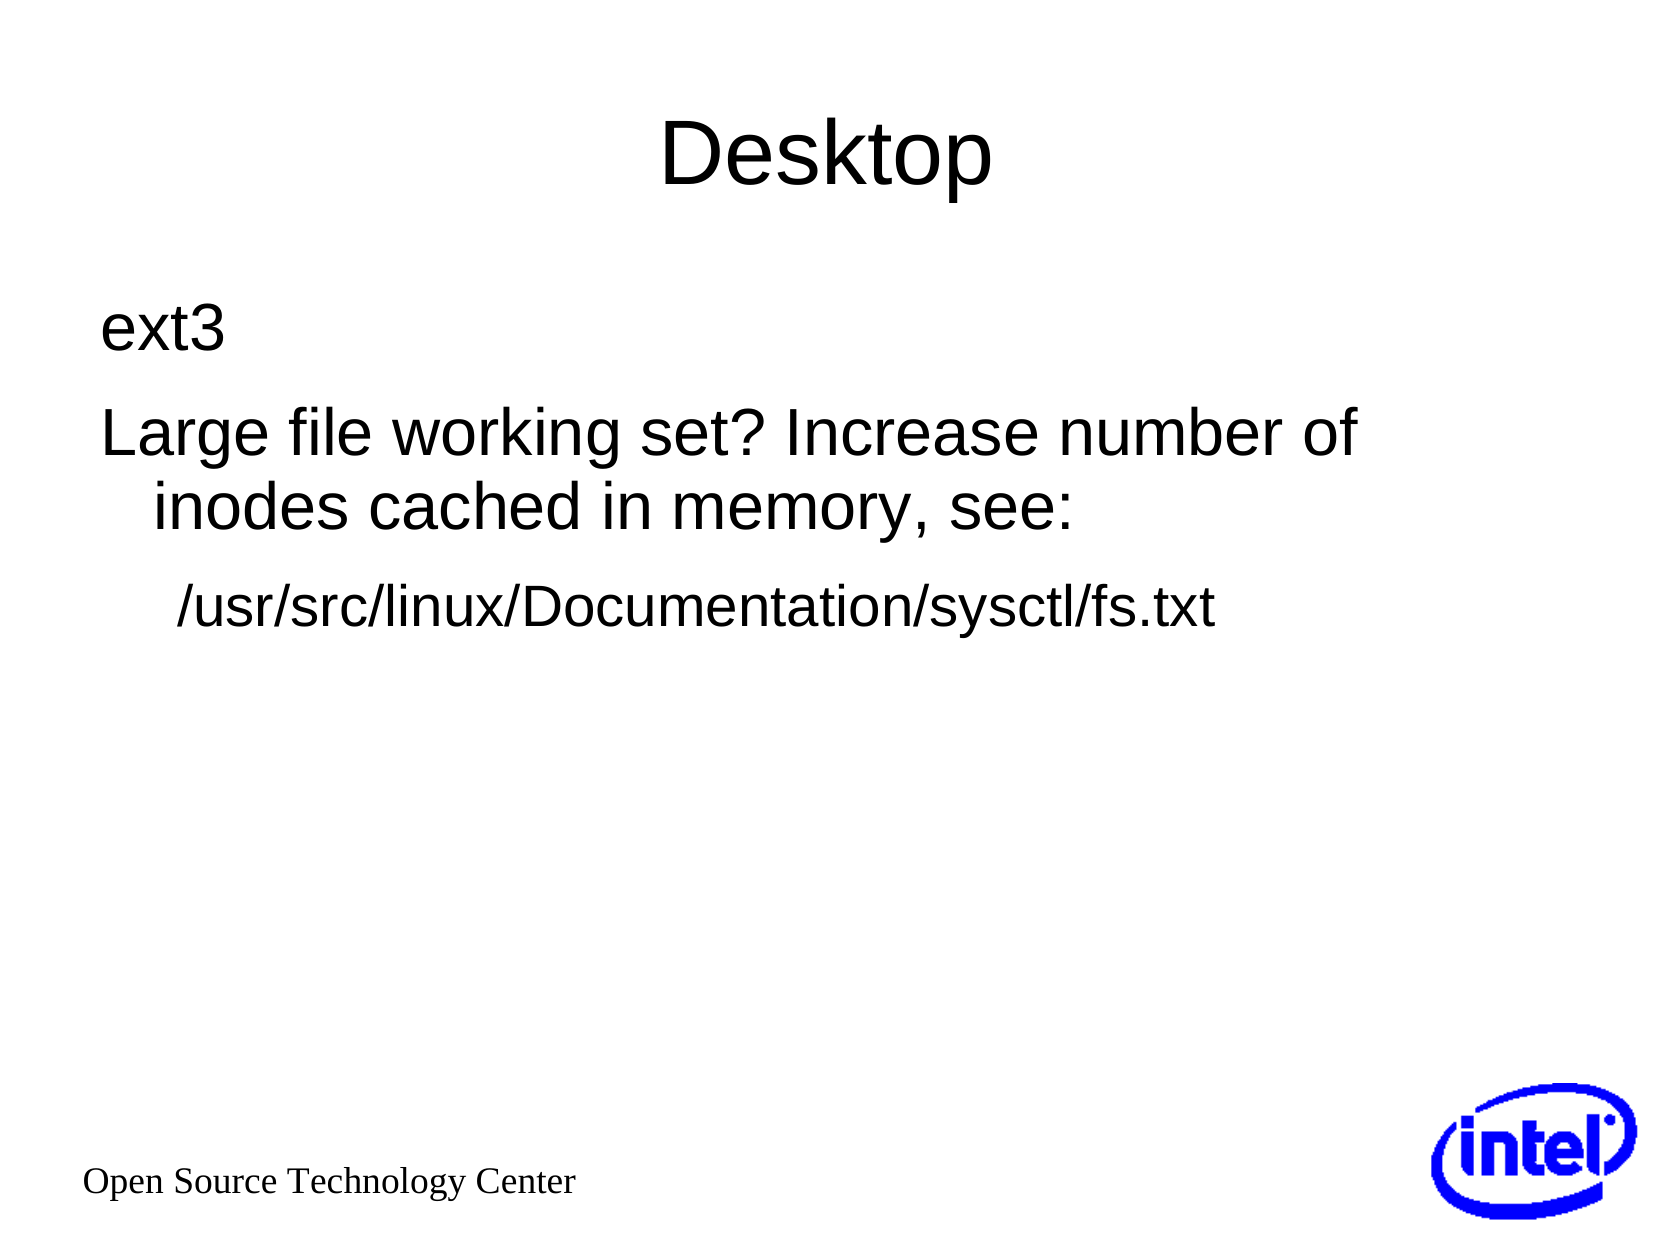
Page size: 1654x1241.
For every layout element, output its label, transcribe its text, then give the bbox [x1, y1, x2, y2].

list ext3 Large file working set? Increase number of inodes cached in memory, see: /usr/src/linux/Documentation/sysctl/fs.txt [82, 290, 1571, 1109]
picture [1430, 1083, 1639, 1223]
title Desktop [82, 49, 1571, 257]
